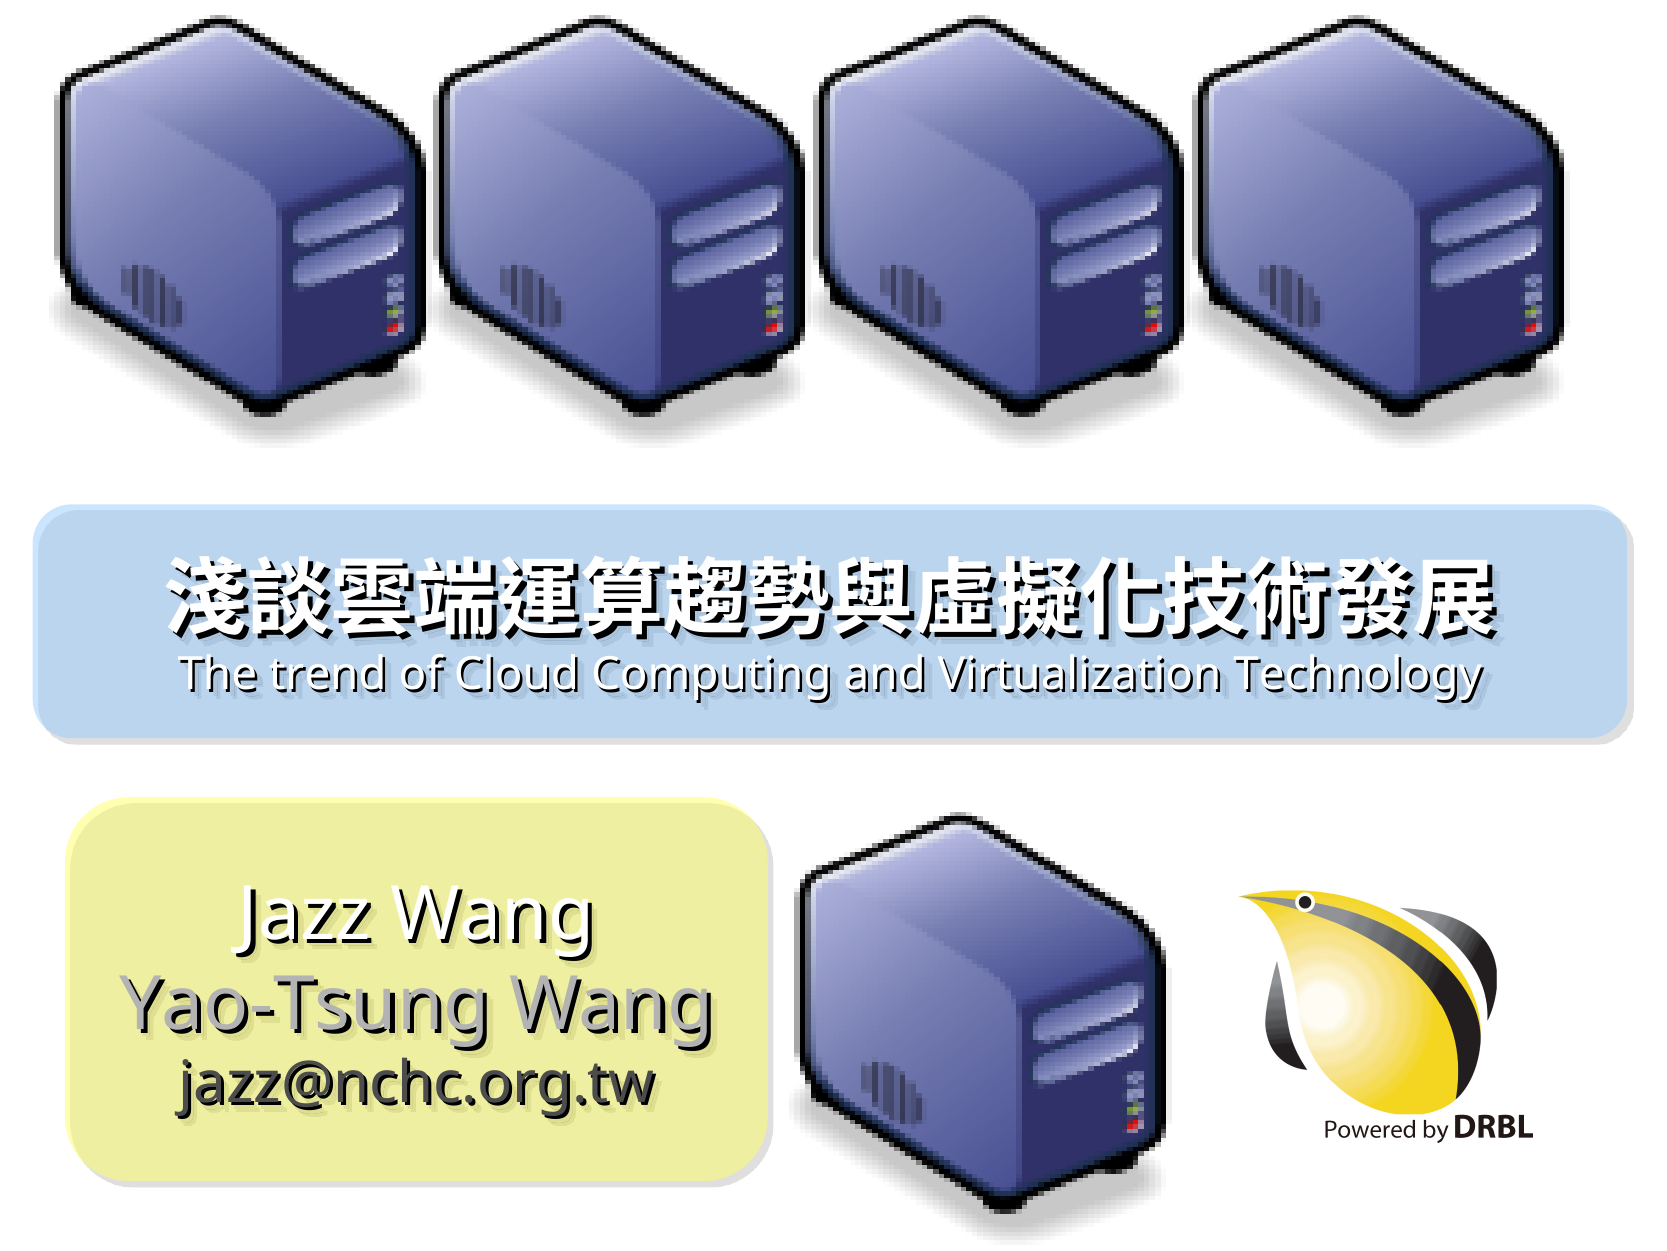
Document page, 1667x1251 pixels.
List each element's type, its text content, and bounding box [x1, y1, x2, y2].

picture [27, 2, 1609, 502]
picture [1224, 874, 1548, 1152]
picture [767, 799, 1211, 1249]
text_box Jazz Wang Yao-Tsung Wang jazz@nchc.org.tw [64, 797, 767, 1182]
text_box 淺談雲端運算趨勢與虛擬化技術發展 The trend of Cloud Computing and Virtualization Technology [32, 504, 1628, 739]
